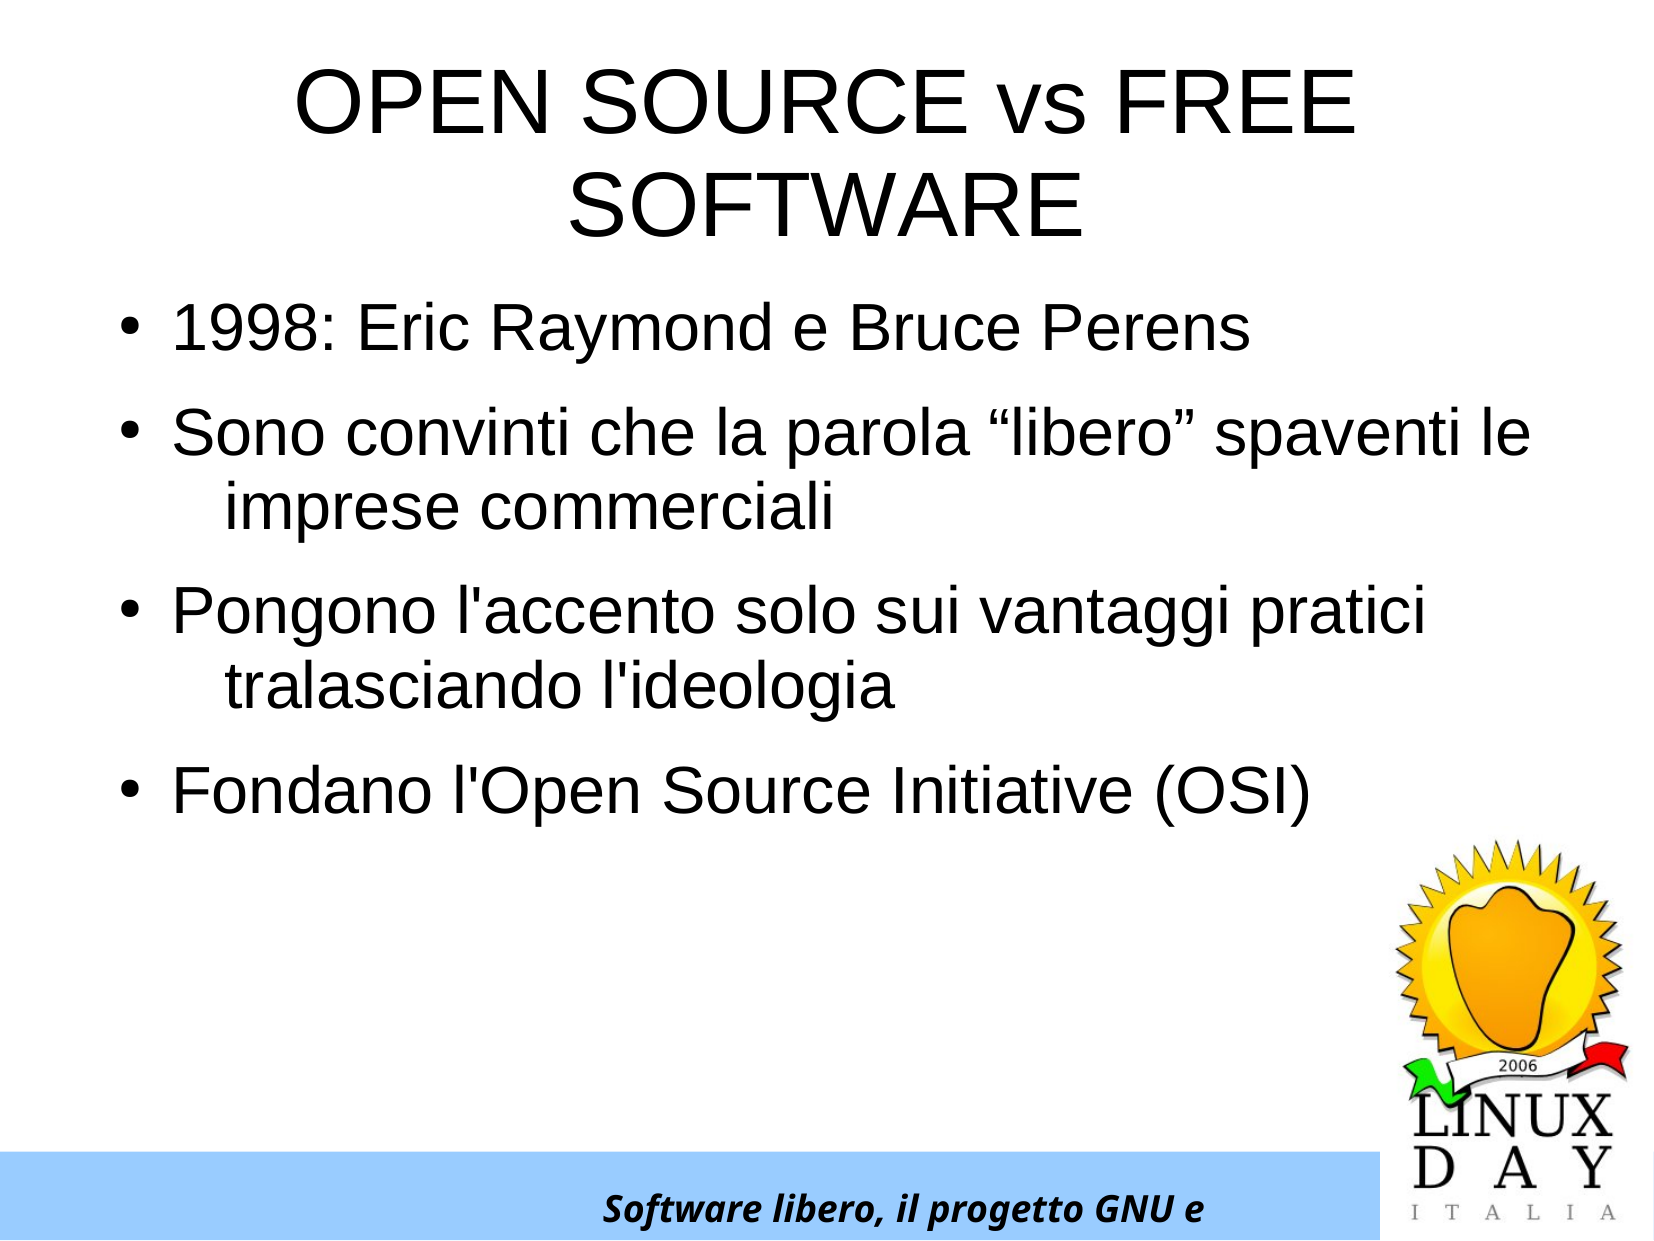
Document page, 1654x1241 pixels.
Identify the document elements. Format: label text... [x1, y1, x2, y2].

text_box Software libero, il progetto GNU e Linux [588, 1175, 1323, 1237]
list 1998: Eric Raymond e Bruce Perens Sono convinti che la parola “libero” spaventi le imprese commerciali Pongono l'accento solo sui vantaggi pratici tralasciando l'ideologia Fondano l'Open Source Initiative (OSI) [82, 290, 1571, 1094]
title OPEN SOURCE vs FREE SOFTWARE [82, 49, 1571, 257]
text_box [0, 1151, 1380, 1241]
picture [1380, 826, 1654, 1241]
